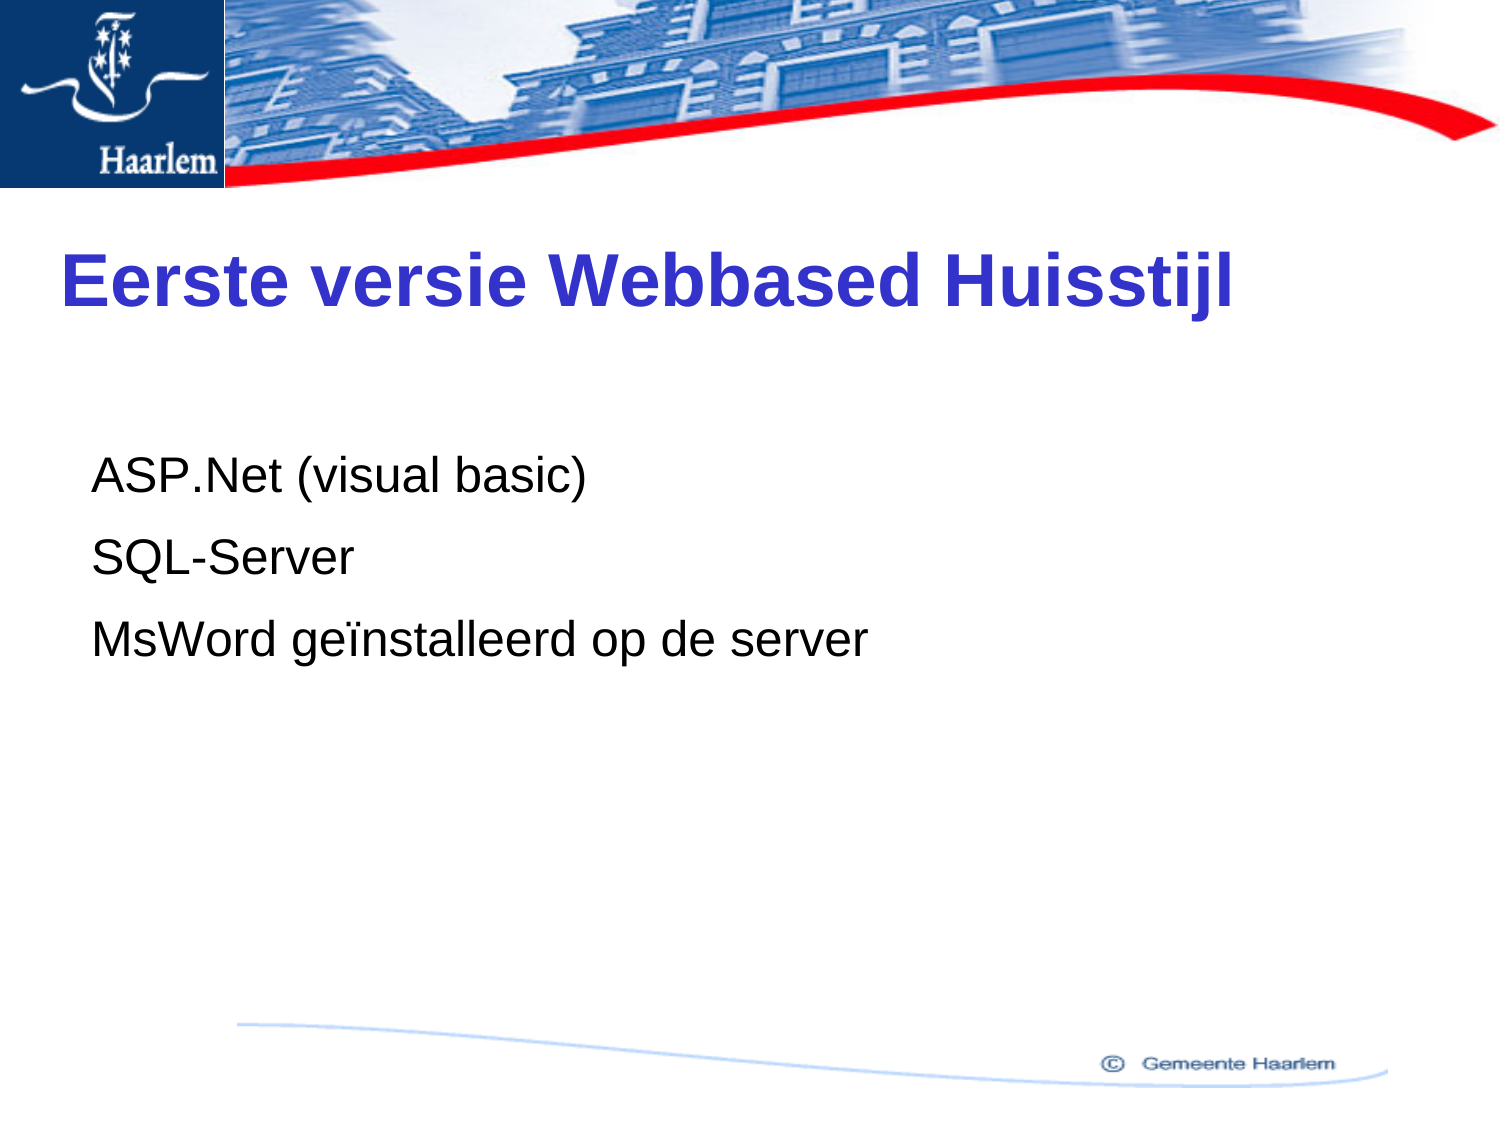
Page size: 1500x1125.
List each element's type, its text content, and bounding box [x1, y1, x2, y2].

picture [0, 0, 224, 188]
text_box Eerste versie Webbased Huisstijl [46, 236, 1389, 330]
picture [225, 0, 1500, 188]
picture [237, 1017, 1388, 1088]
text_box ASP.Net (visual basic) SQL-Server MsWord geїnstalleerd op de server [62, 442, 1413, 675]
